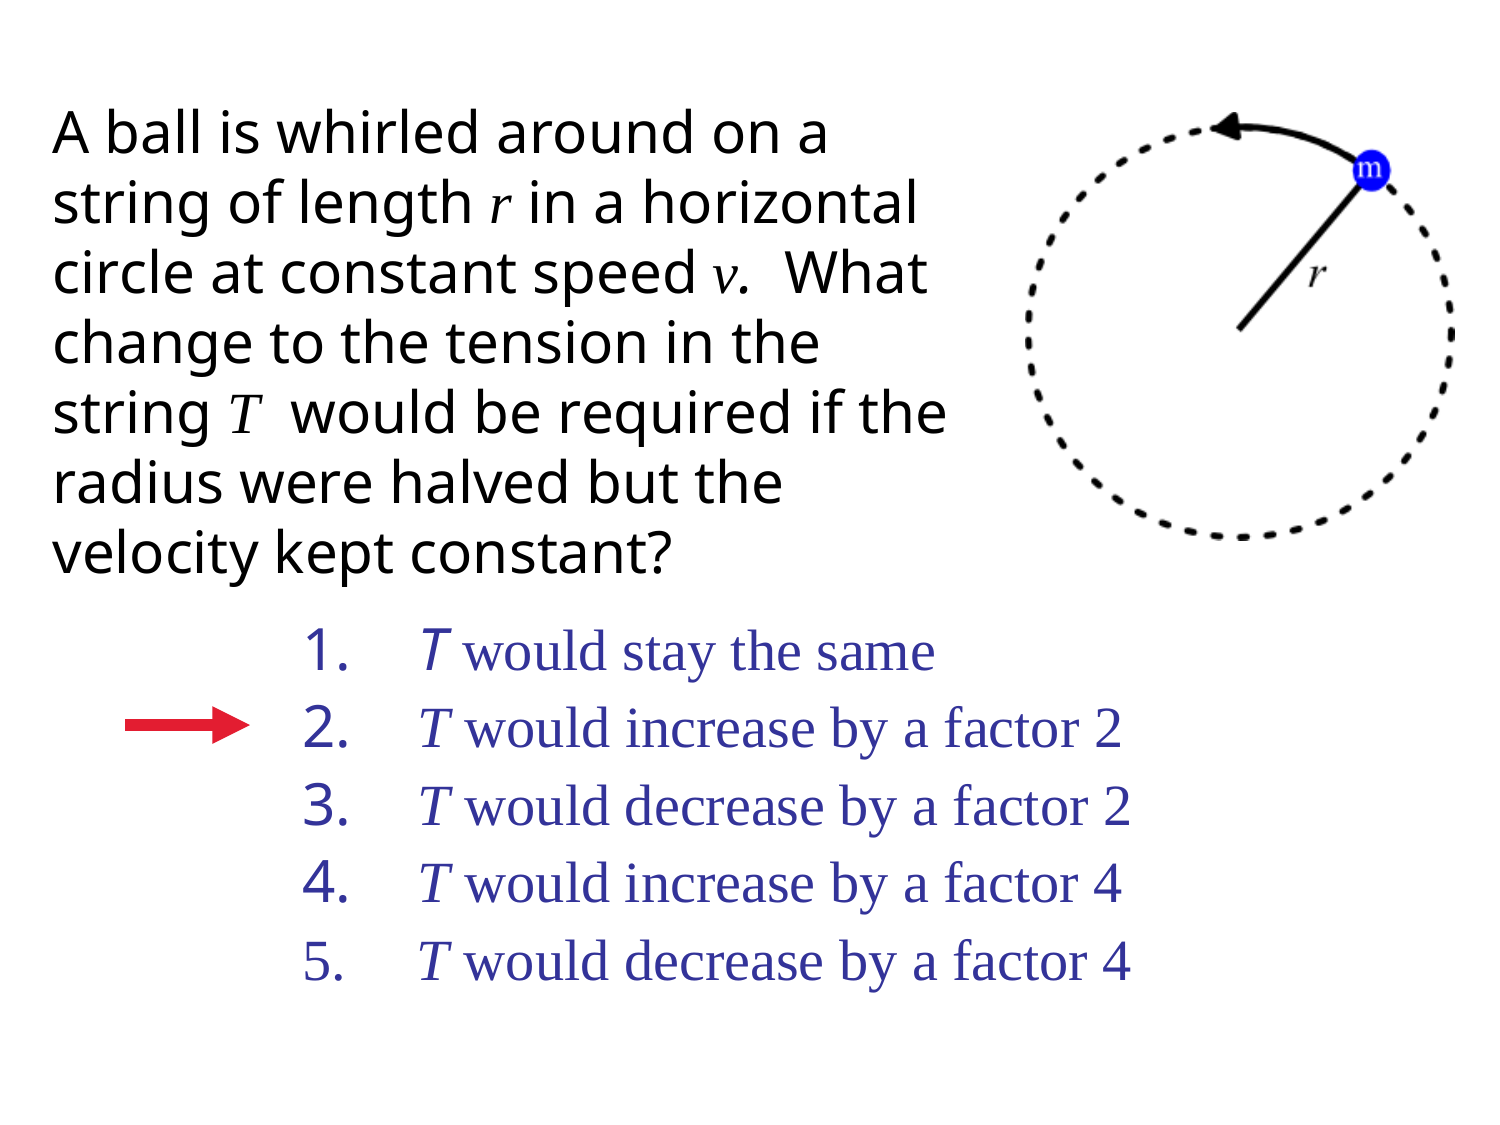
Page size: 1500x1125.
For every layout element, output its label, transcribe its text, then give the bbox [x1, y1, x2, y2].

list T would stay the same T would increase by a factor 2 T would decrease by a factor 2 T would increase by a factor 4 T would decrease by a factor 4 [287, 612, 1300, 1026]
title A ball is whirled around on a string of length r in a horizontal circle at constant speed v. What change to the tension in the string T would be required if the radius were halved but the velocity kept constant? [37, 87, 988, 601]
picture [1025, 112, 1455, 541]
